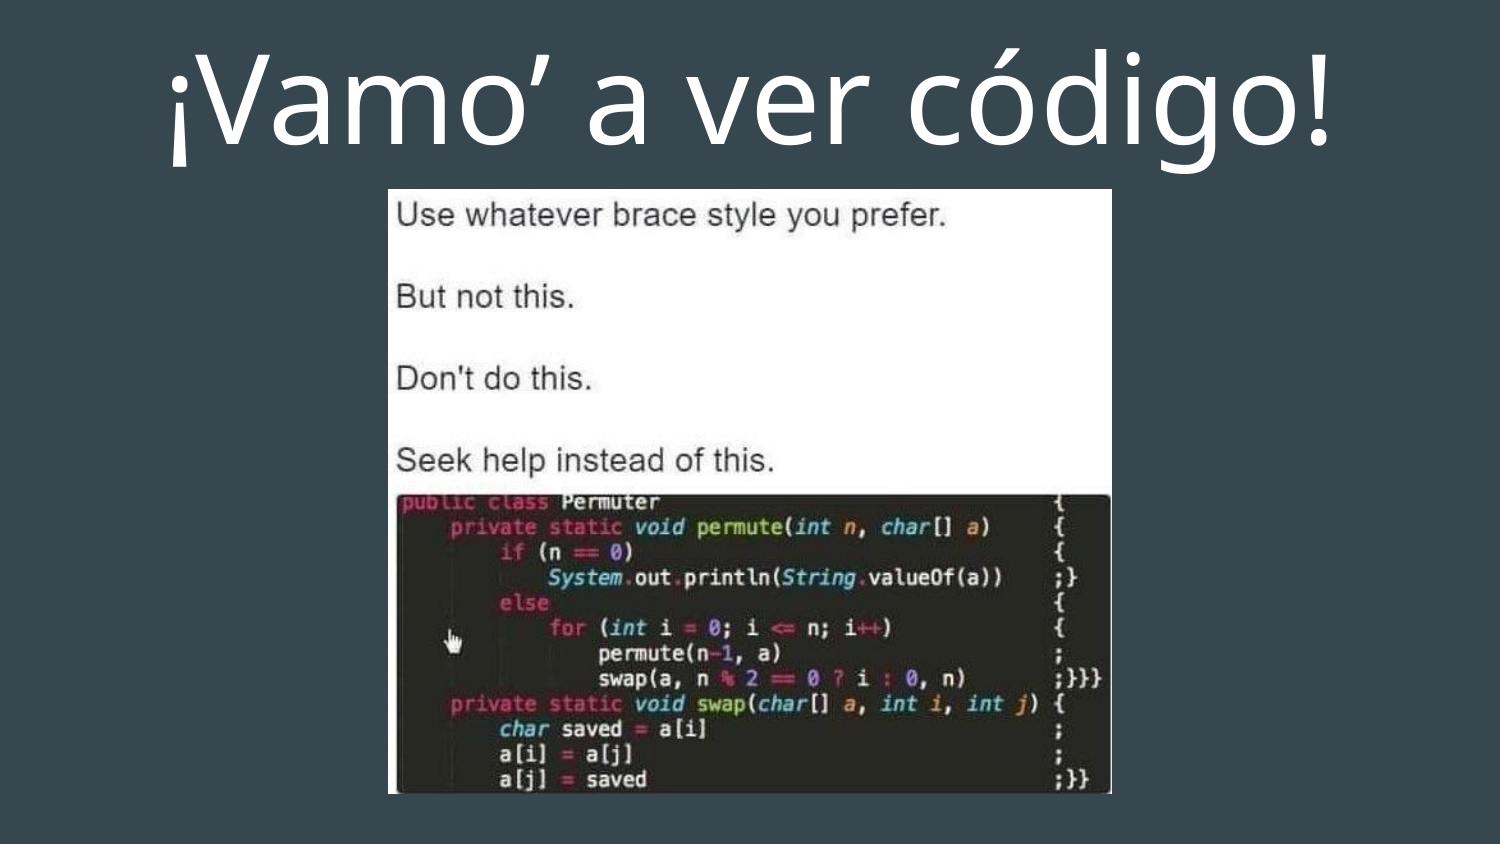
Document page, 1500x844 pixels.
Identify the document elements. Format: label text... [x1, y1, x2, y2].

picture [388, 189, 1112, 794]
title ¡Vamo’ a ver código! [51, 0, 1449, 190]
